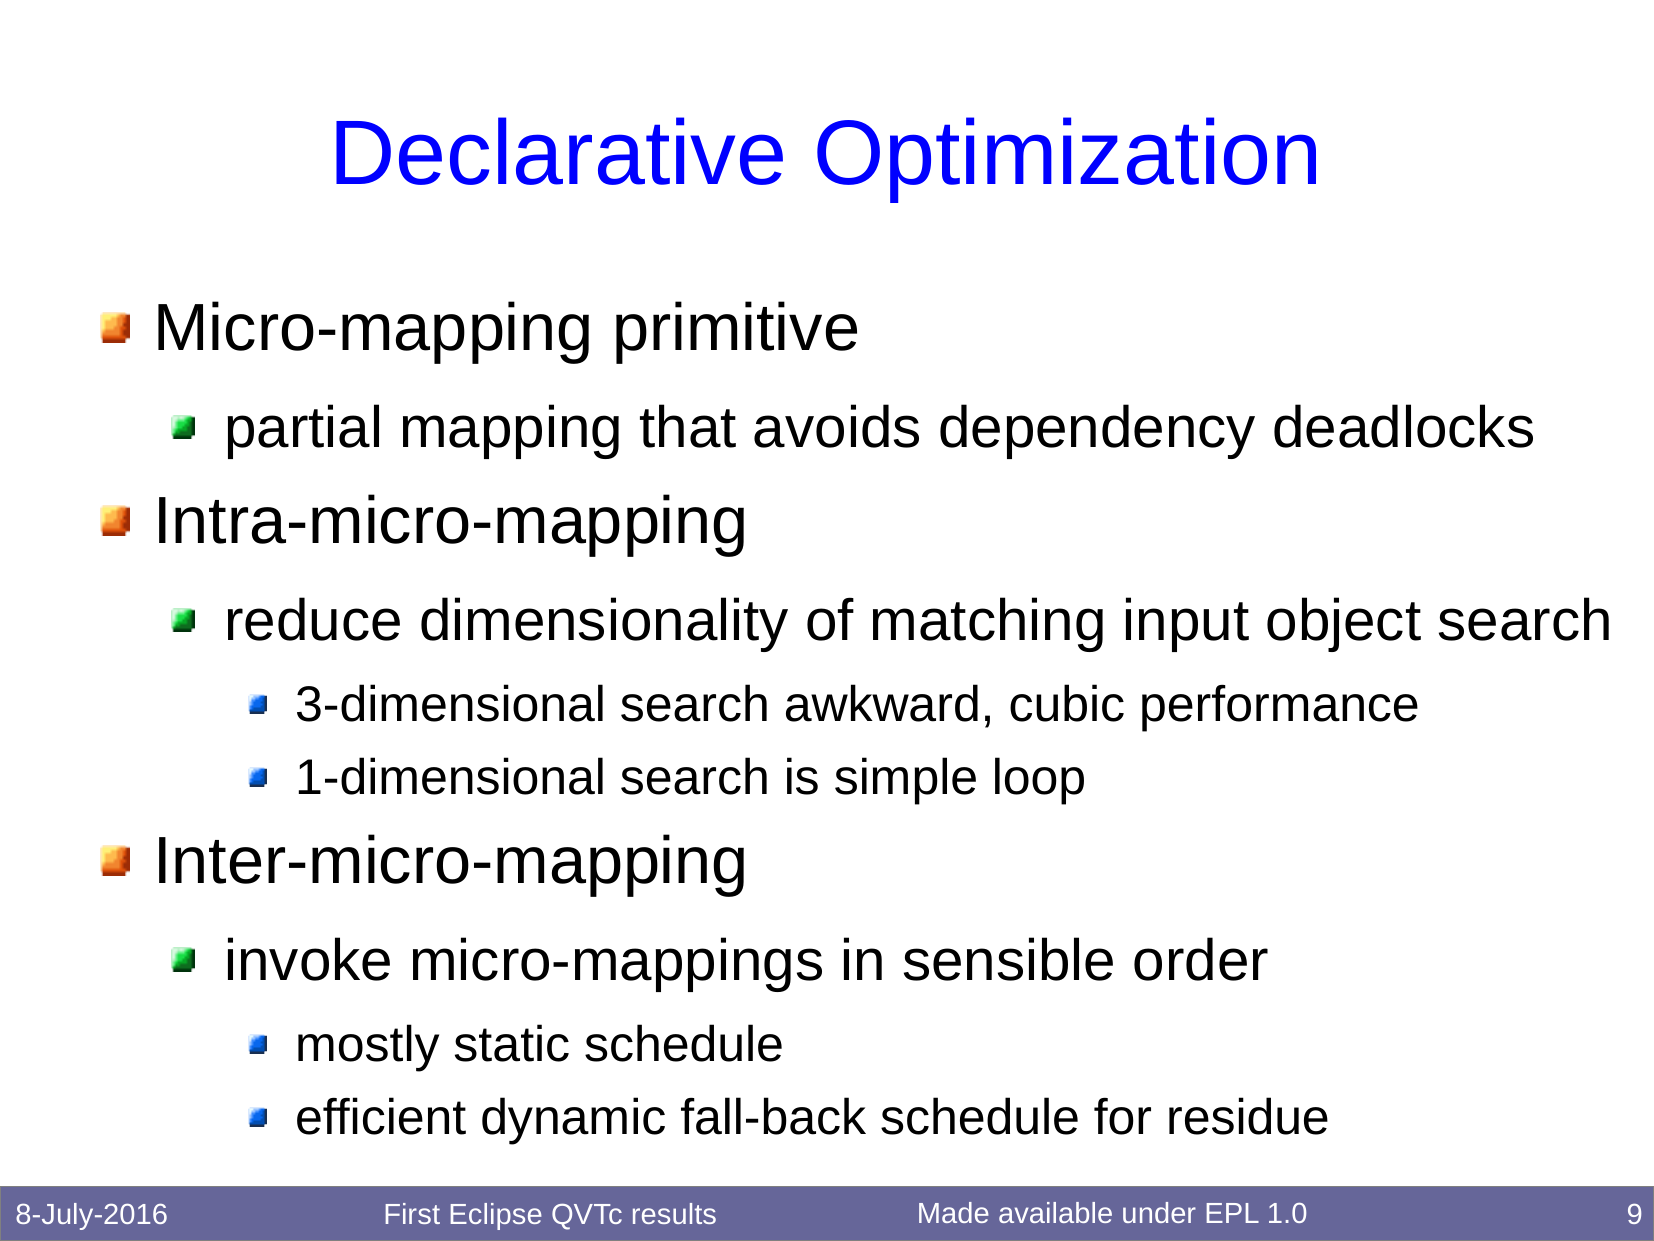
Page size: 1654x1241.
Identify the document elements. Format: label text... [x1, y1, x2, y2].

list Micro-mapping primitive partial mapping that avoids dependency deadlocks Intra-micro-mapping reduce dimensionality of matching input object search 3-dimensional search awkward, cubic performance 1-dimensional search is simple loop Inter-micro-mapping invoke micro-mappings in sensible order mostly static schedule efficient dynamic fall-back schedule for residue [82, 290, 1617, 1145]
title Declarative Optimization [82, 49, 1571, 257]
